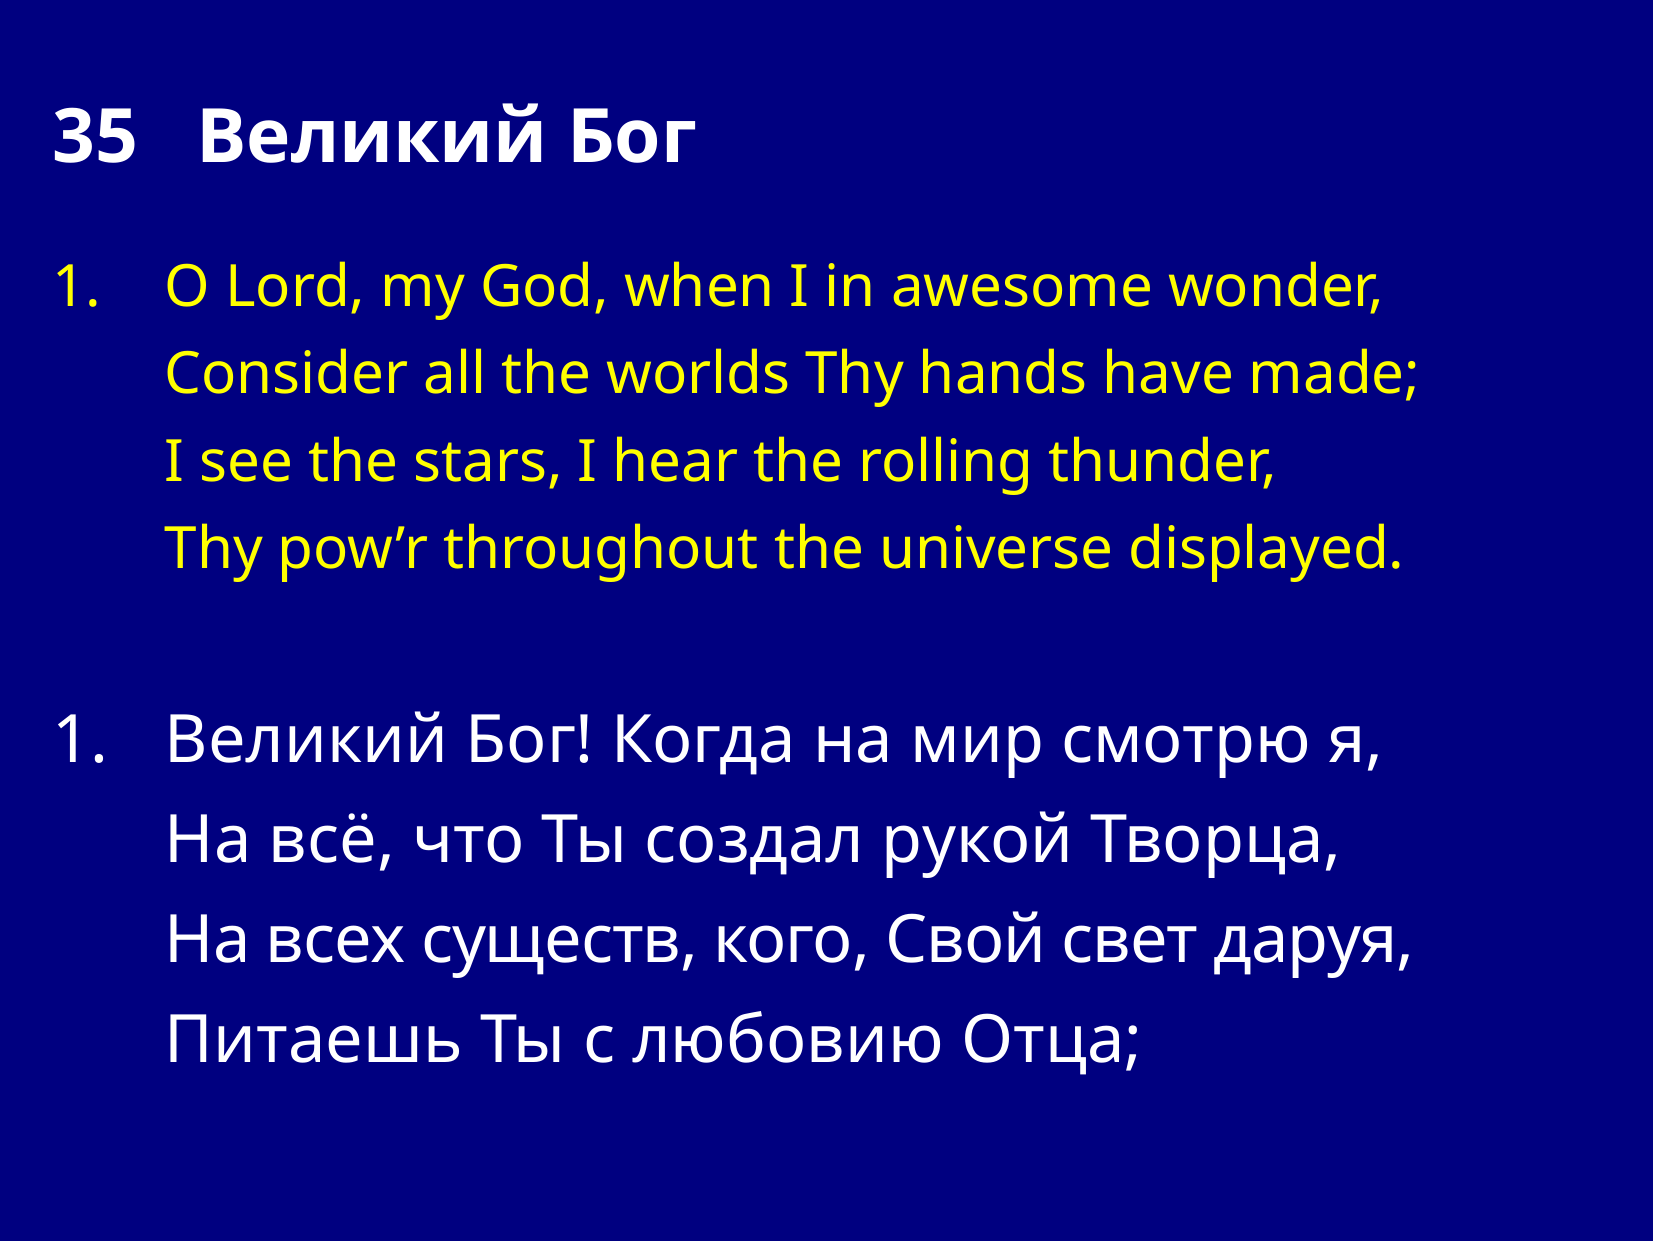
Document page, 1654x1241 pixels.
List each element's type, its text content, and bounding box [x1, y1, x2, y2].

text_box 1. O Lord, my God, when I in awesome wonder, Consider all the worlds Thy hands have made; I see the stars, I hear the rolling thunder, Thy pow’r throughout the universe displayed. [37, 150, 1653, 638]
text_box 1. Великий Бог! Когда на мир смотрю я, На всё, что Ты создал рукой Творца, На всех существ, кого, Свой свет даруя, Питаешь Ты с любовию Отца; [37, 675, 1653, 1163]
text_box 35 Великий Бог [37, 75, 1576, 188]
